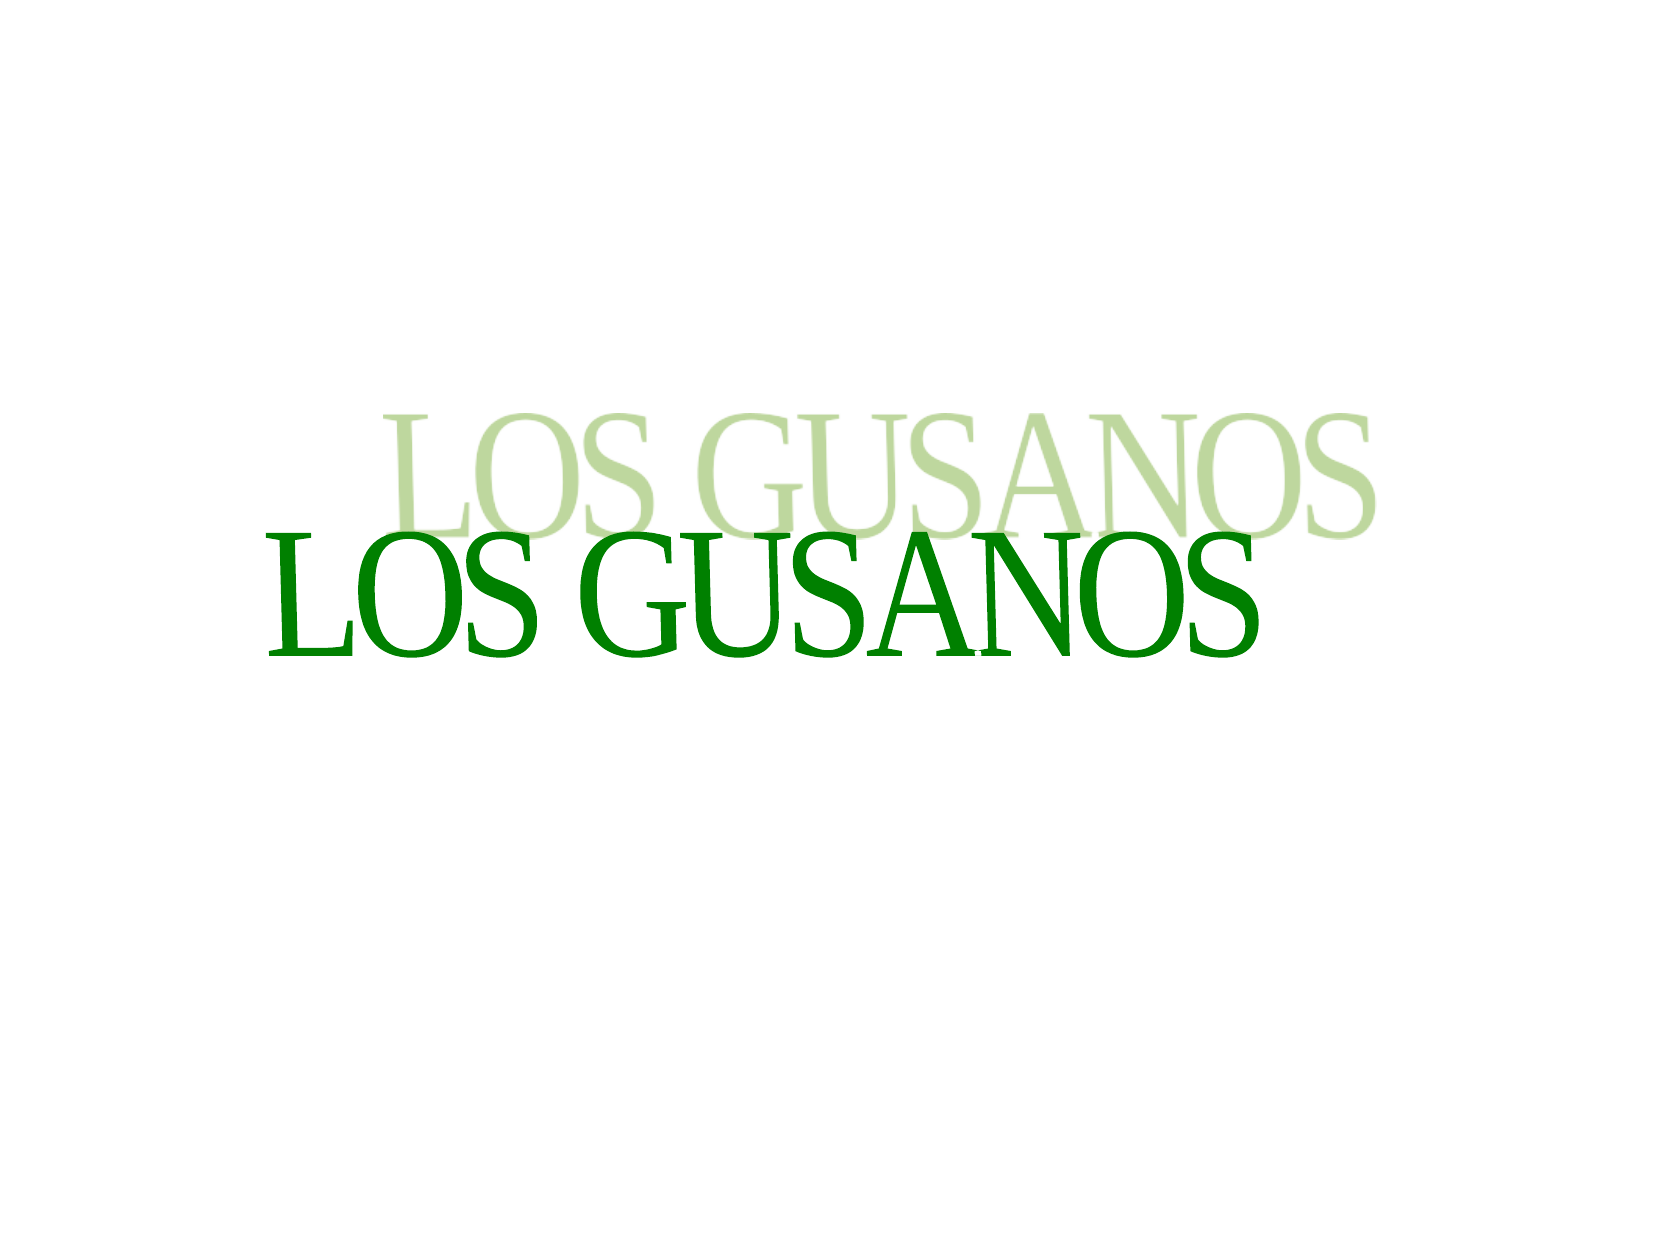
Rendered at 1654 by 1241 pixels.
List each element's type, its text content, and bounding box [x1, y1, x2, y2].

text_box LOS GUSANOS [792, 531, 864, 658]
text_box LOS GUSANOS [580, 531, 686, 658]
text_box LOS GUSANOS [265, 532, 353, 656]
text_box LOS GUSANOS [1079, 531, 1184, 658]
text_box LOS GUSANOS [466, 531, 537, 658]
text_box LOS GUSANOS [358, 531, 462, 658]
text_box LOS GUSANOS [1187, 531, 1259, 658]
text_box LOS GUSANOS [680, 532, 791, 658]
text_box LOS GUSANOS [866, 531, 1081, 656]
